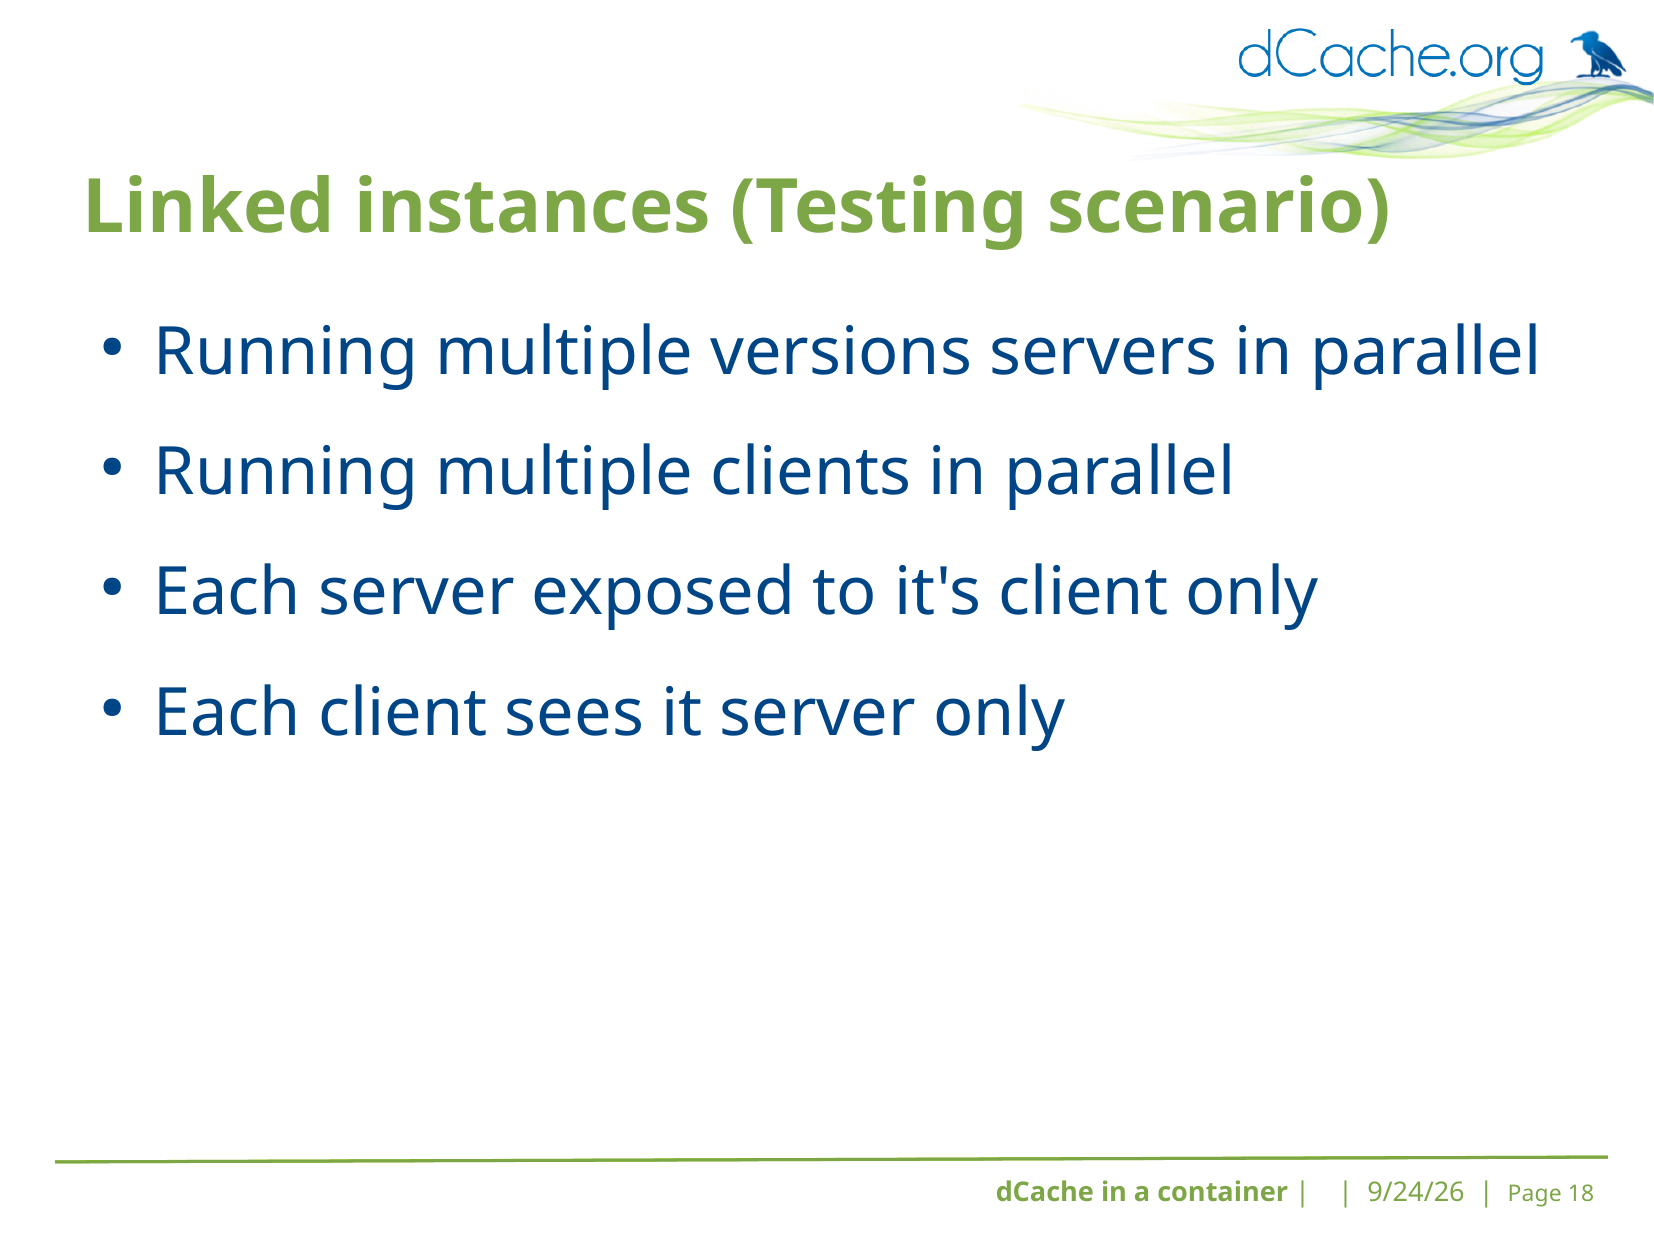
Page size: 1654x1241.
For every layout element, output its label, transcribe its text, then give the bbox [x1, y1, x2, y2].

title Linked instances (Testing scenario) [82, 155, 1605, 252]
list Running multiple versions servers in parallel Running multiple clients in parallel Each server exposed to it's client only Each client sees it server only [82, 302, 1571, 1023]
picture [956, 16, 1654, 169]
